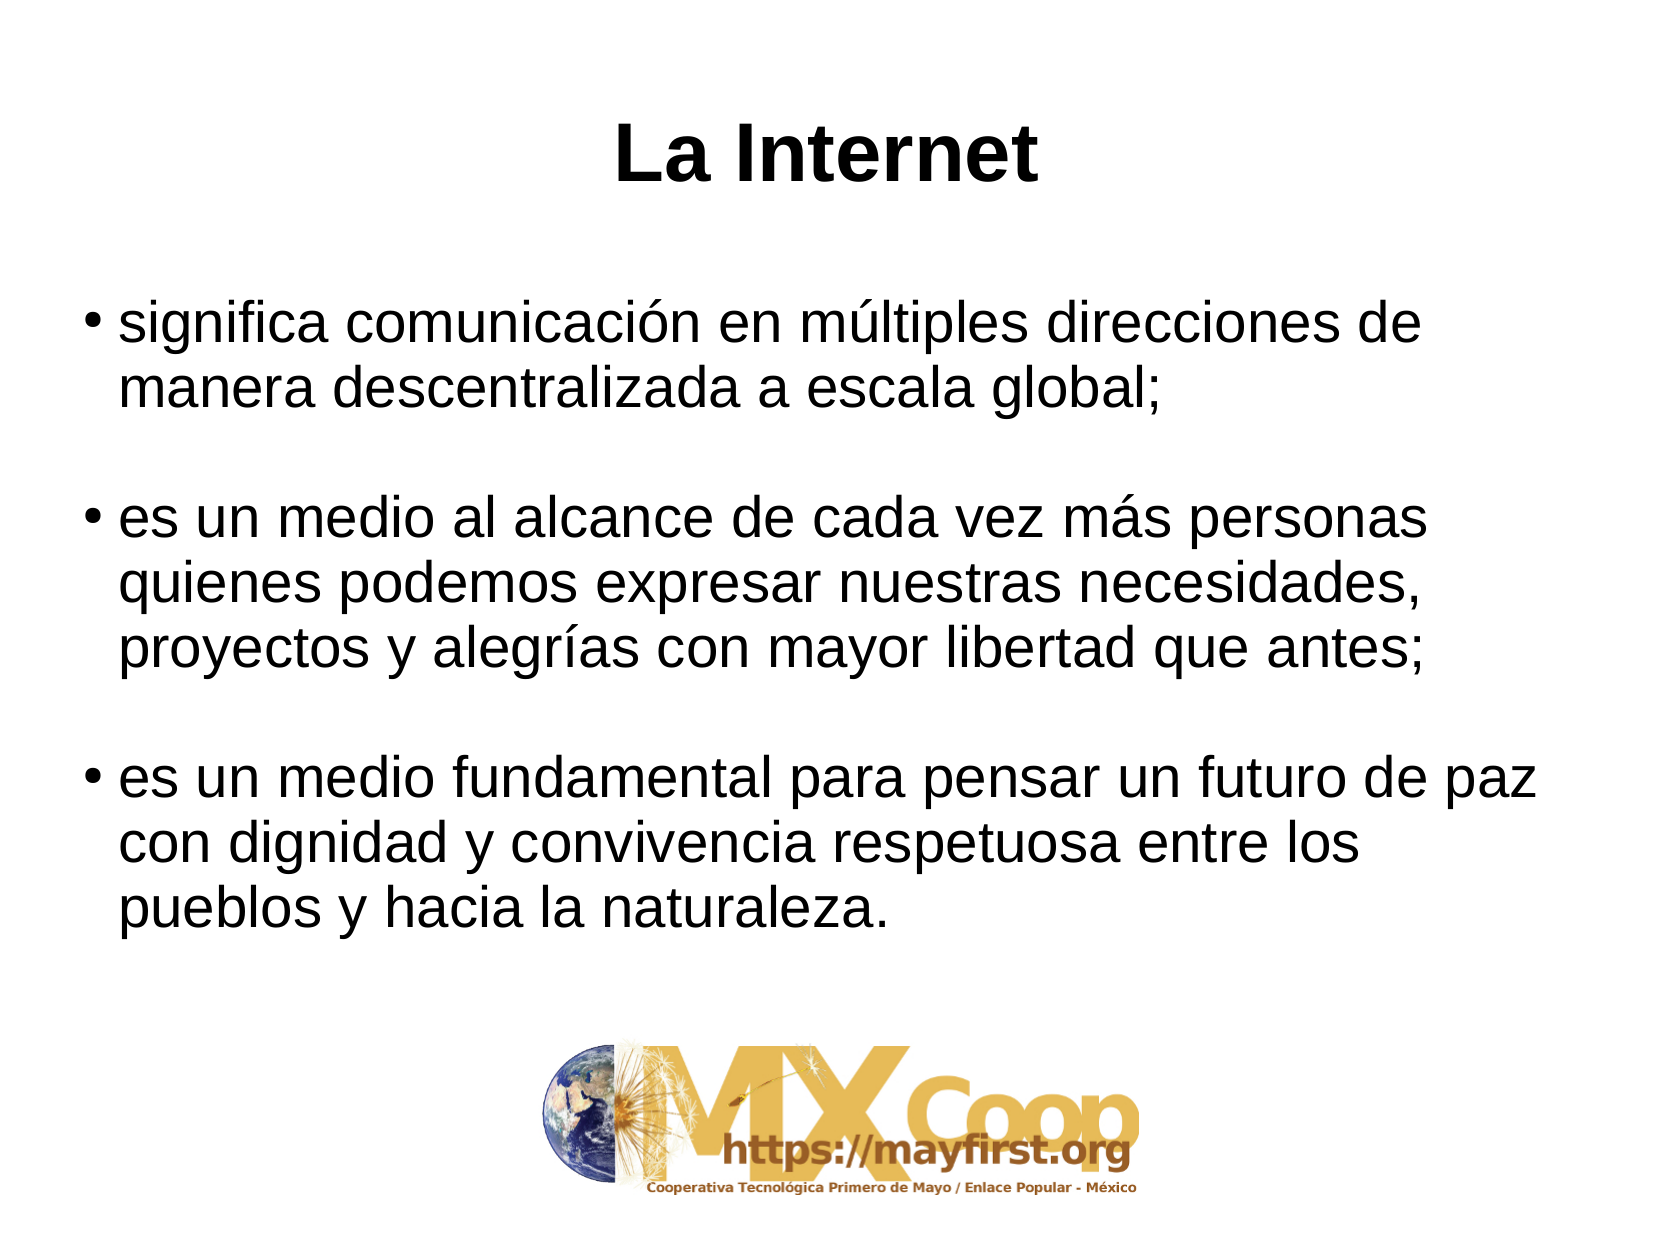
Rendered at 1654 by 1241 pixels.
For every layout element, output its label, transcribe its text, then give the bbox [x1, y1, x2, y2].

subtitle significa comunicación en múltiples direcciones de manera descentralizada a escala global; es un medio al alcance de cada vez más personas quienes podemos expresar nuestras necesidades, proyectos y alegrías con mayor libertad que antes; es un medio fundamental para pensar un futuro de paz con dignidad y convivencia respetuosa entre los pueblos y hacia la naturaleza. [82, 254, 1571, 974]
title La Internet [82, 49, 1571, 254]
picture [538, 1034, 1139, 1195]
